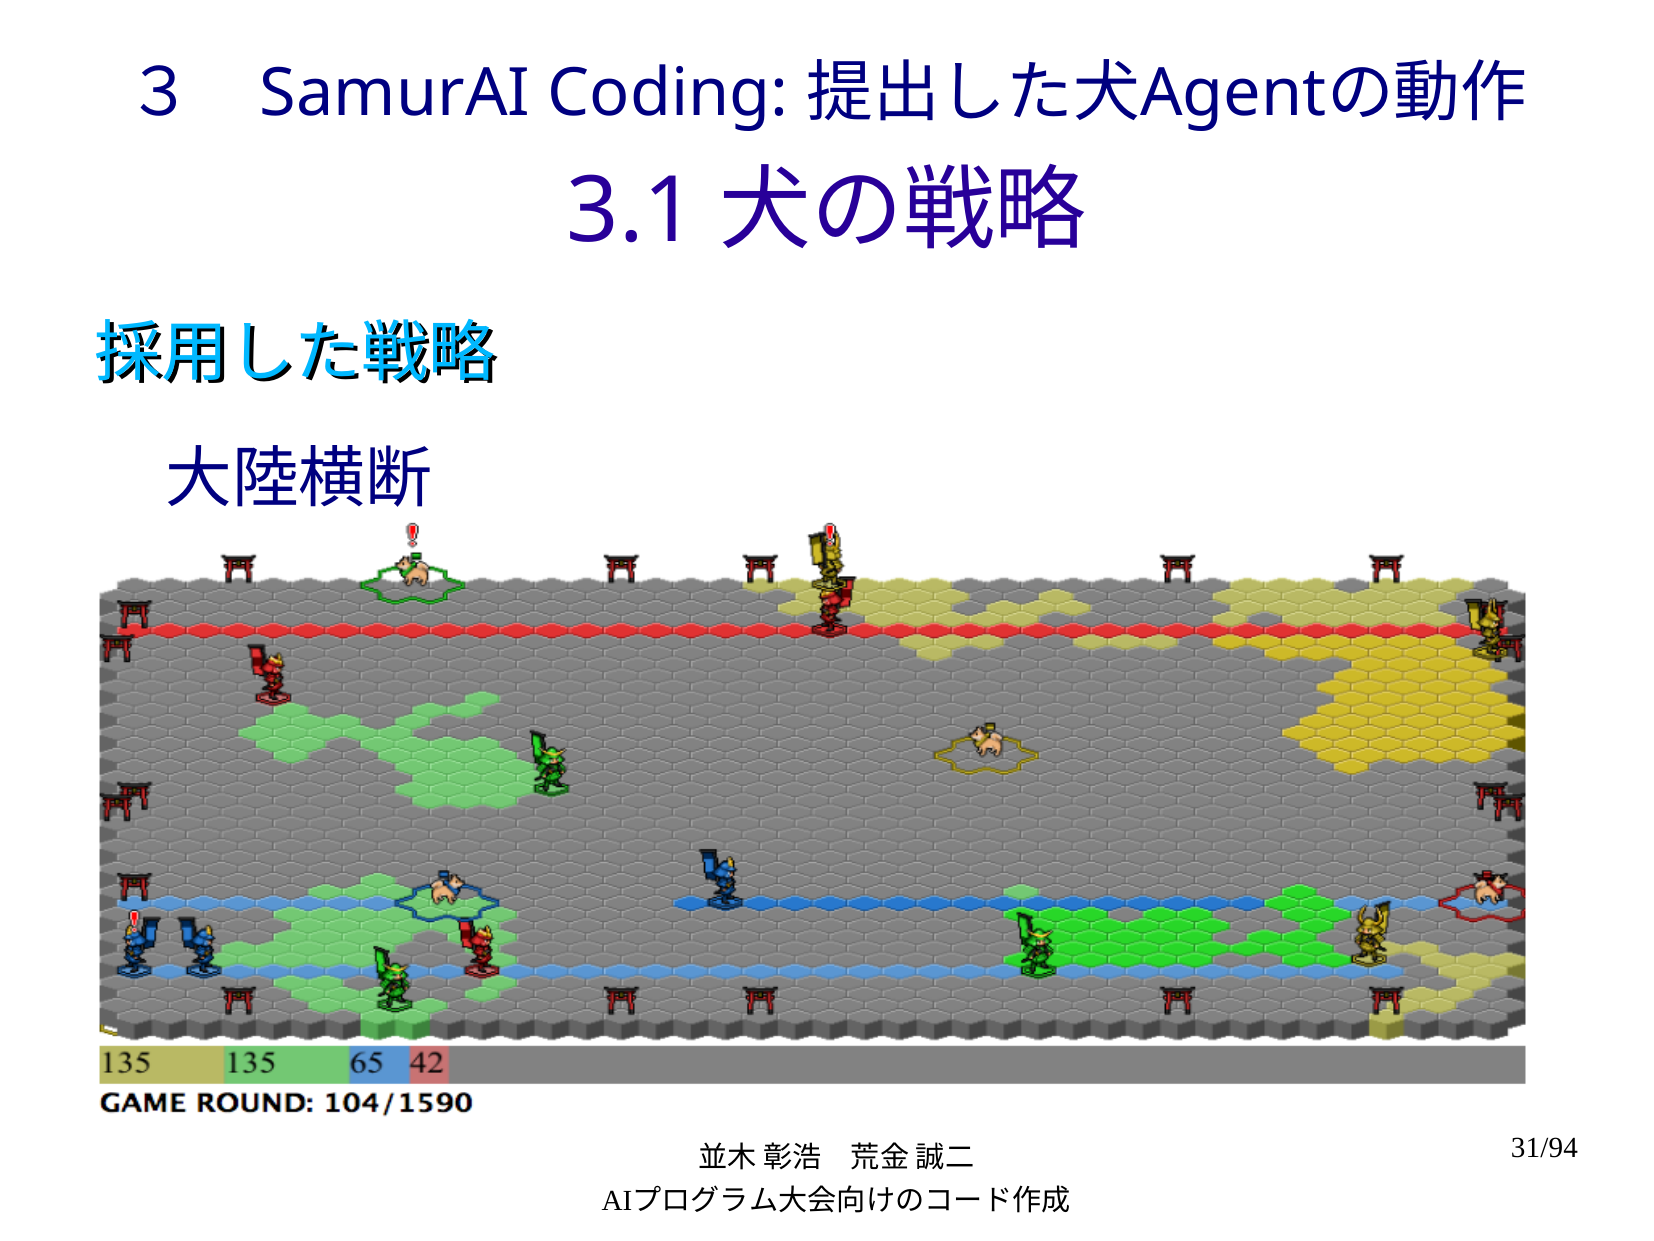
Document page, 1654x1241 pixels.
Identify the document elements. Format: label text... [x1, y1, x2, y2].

picture [87, 519, 1529, 1123]
title ３ SamurAI Coding: 提出した犬Agentの動作 3.1 犬の戦略 [82, 49, 1571, 257]
list 採用した戦略 大陸横断 [94, 177, 1550, 882]
